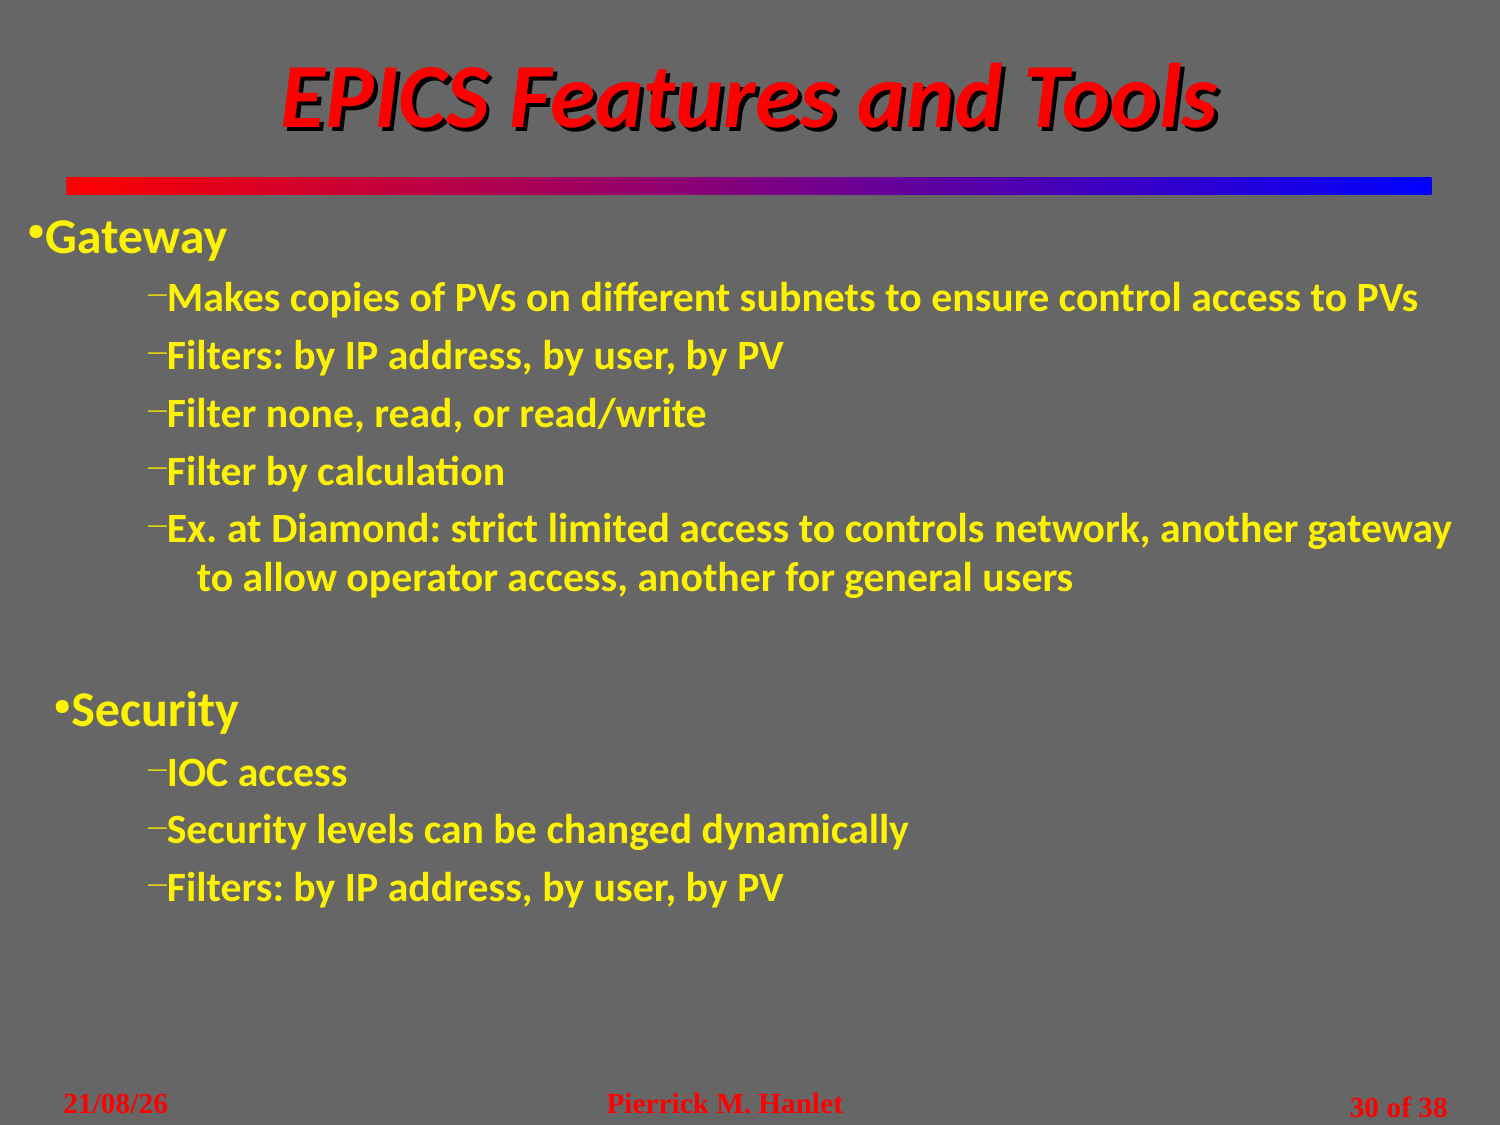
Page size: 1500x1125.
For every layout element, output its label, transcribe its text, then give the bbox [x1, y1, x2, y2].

list Gateway Makes copies of PVs on different subnets to ensure control access to PVs Filters: by IP address, by user, by PV Filter none, read, or read/write Filter by calculation Ex. at Diamond: strict limited access to controls network, another gateway to allow operator access, another for general users Security IOC access Security levels can be changed dynamically Filters: by IP address, by user, by PV [0, 195, 1500, 1066]
title EPICS Features and Tools [15, 16, 1486, 172]
